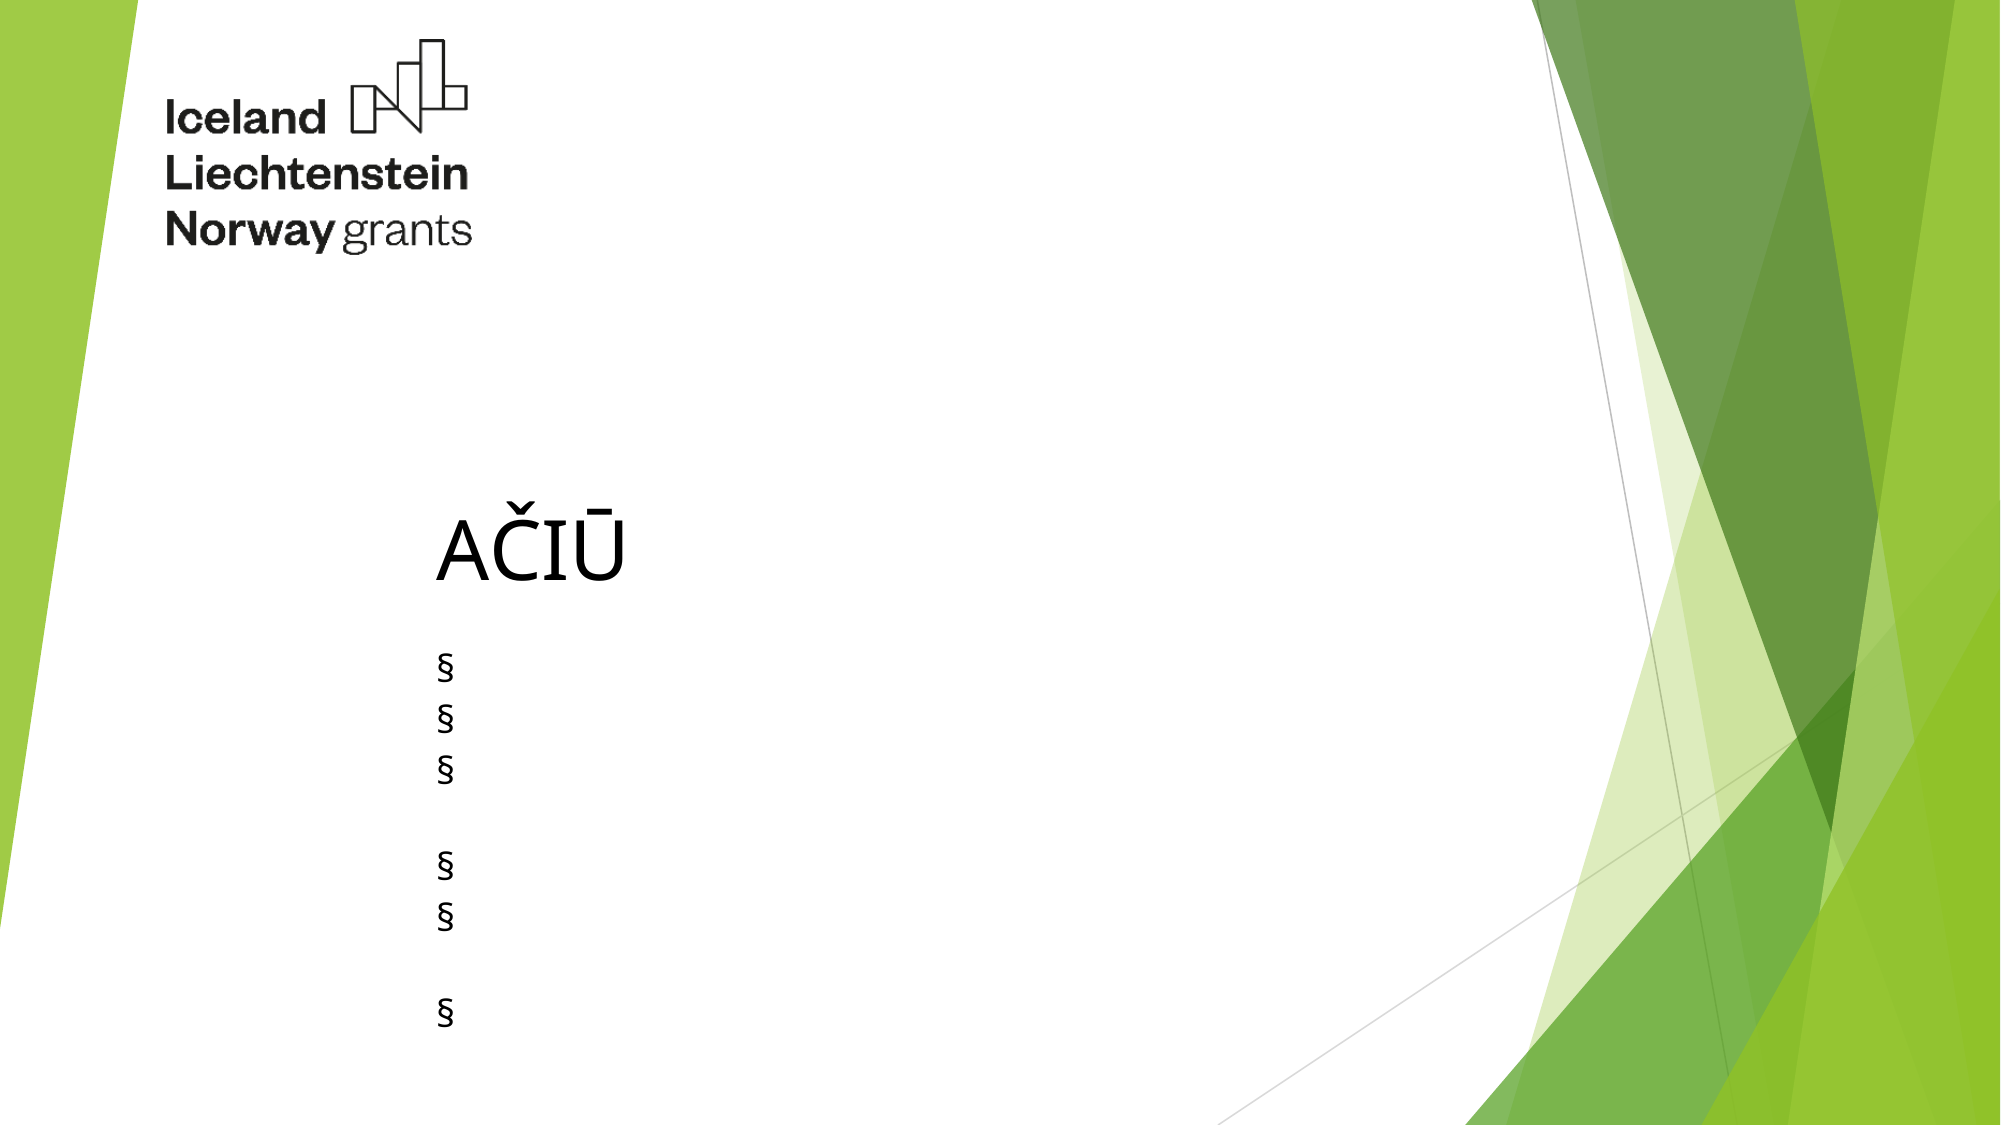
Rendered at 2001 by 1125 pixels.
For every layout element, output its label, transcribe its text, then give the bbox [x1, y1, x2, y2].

picture [164, 39, 473, 256]
text_box AČIŪ [420, 39, 1628, 1065]
